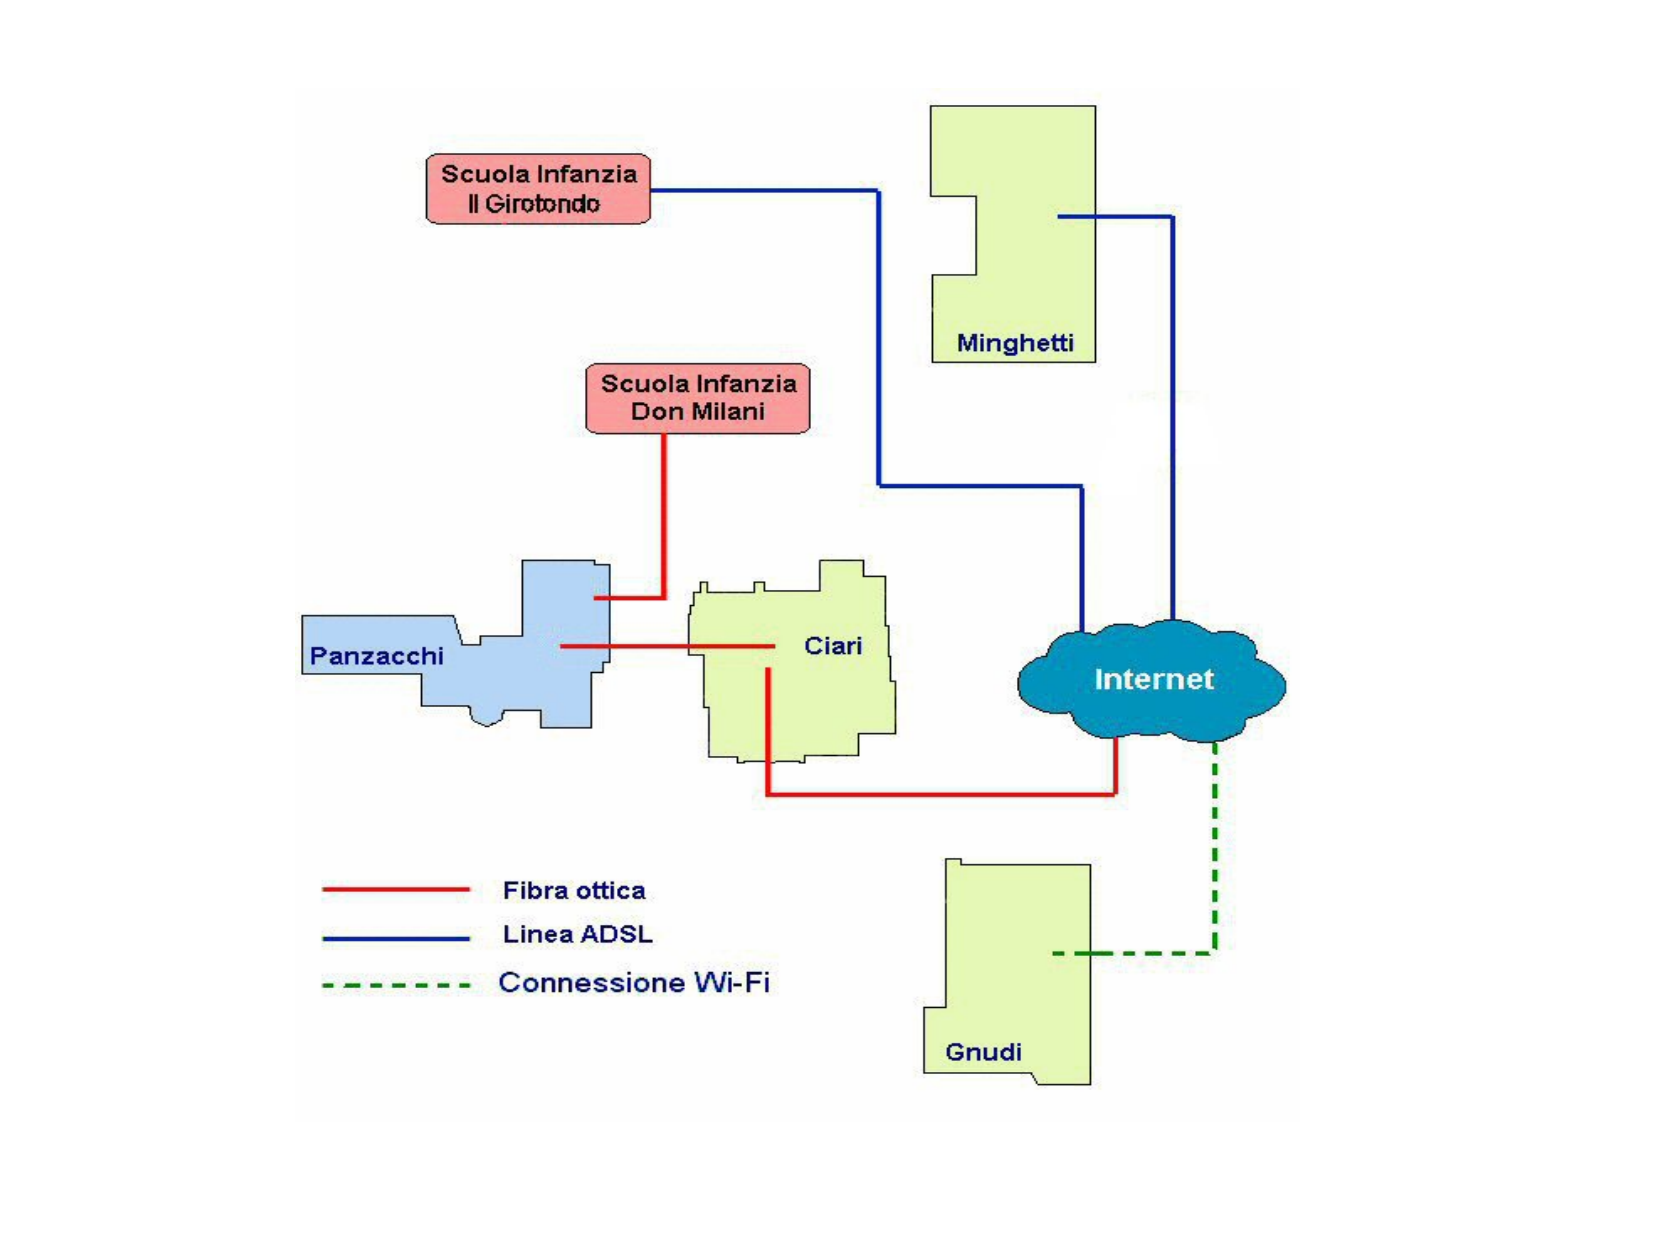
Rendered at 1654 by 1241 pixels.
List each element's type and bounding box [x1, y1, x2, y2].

picture [295, 88, 1300, 1123]
